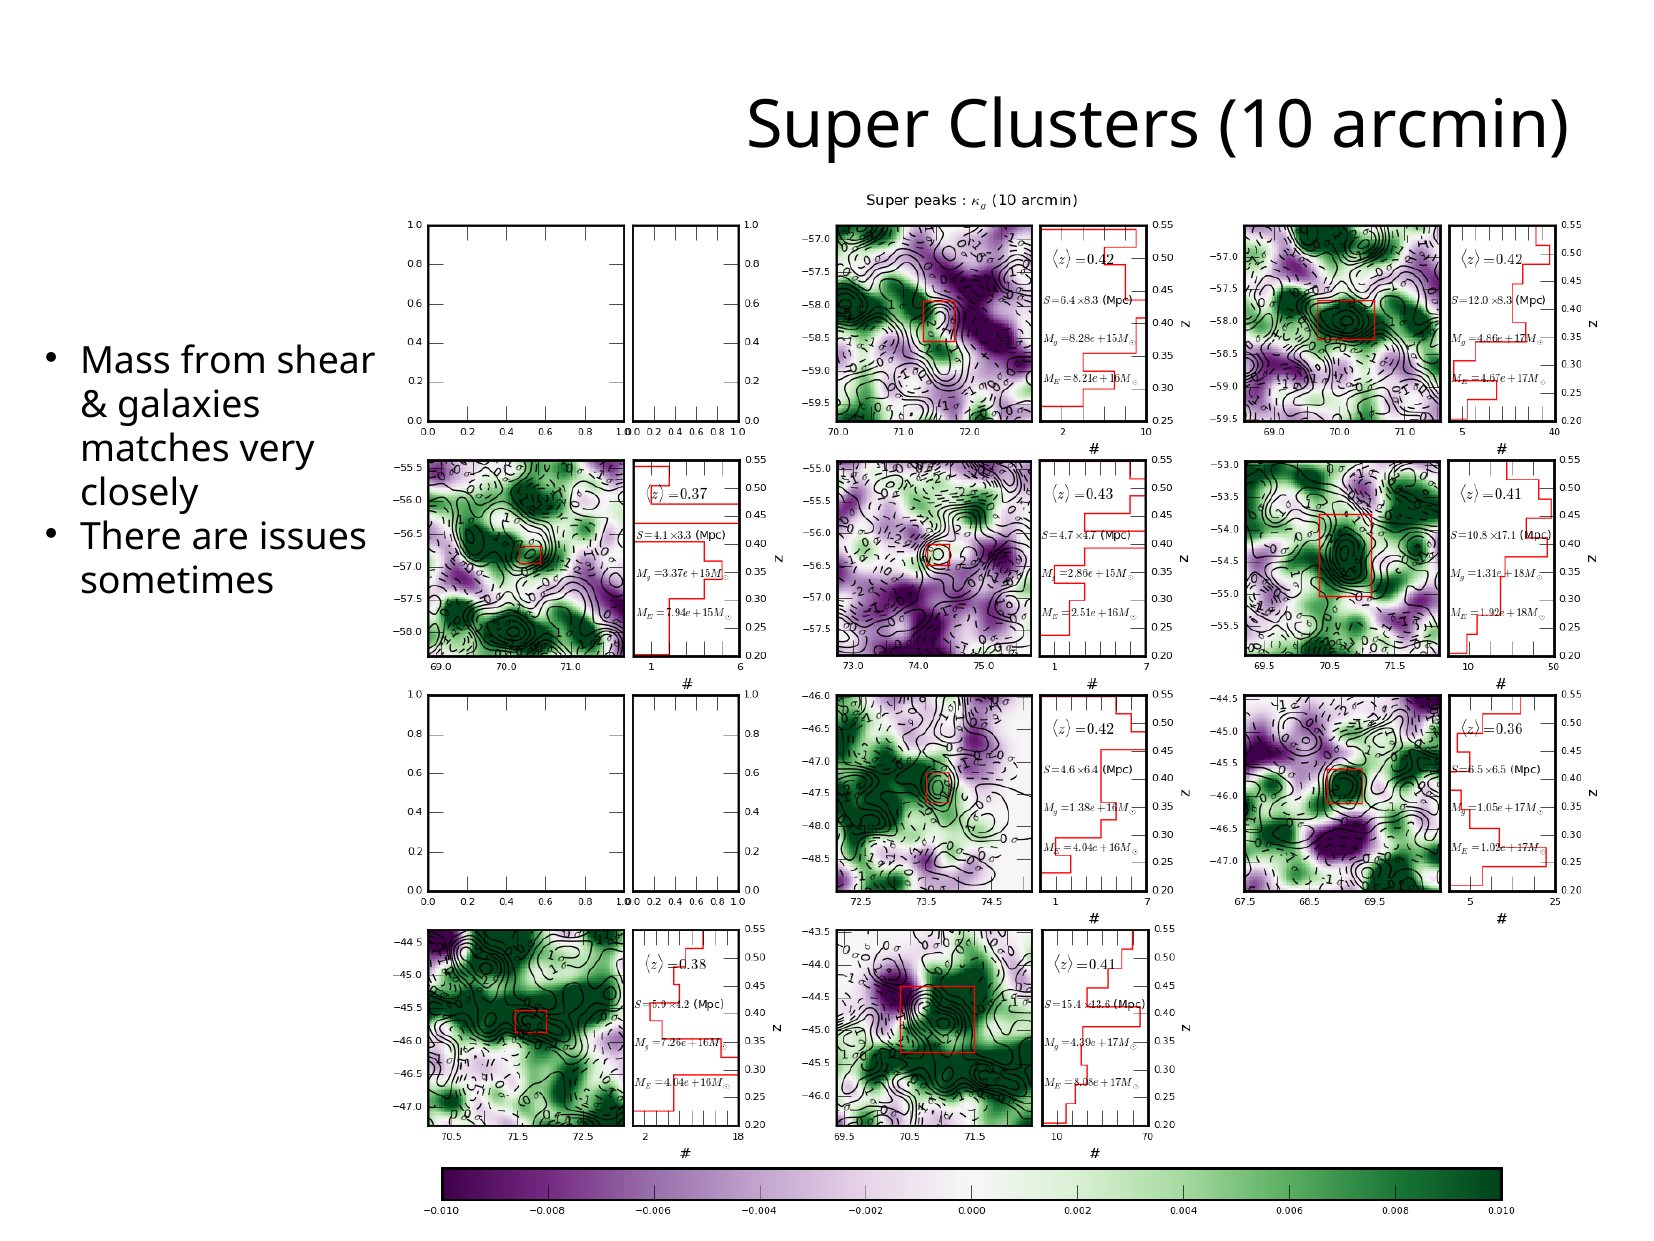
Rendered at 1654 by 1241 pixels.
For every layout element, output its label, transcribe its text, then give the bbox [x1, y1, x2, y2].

title Super Clusters (10 arcmin) [82, 19, 1571, 227]
text_box Mass from shear & galaxies matches very closely There are issues sometimes [29, 329, 421, 607]
picture [309, 172, 1633, 1232]
